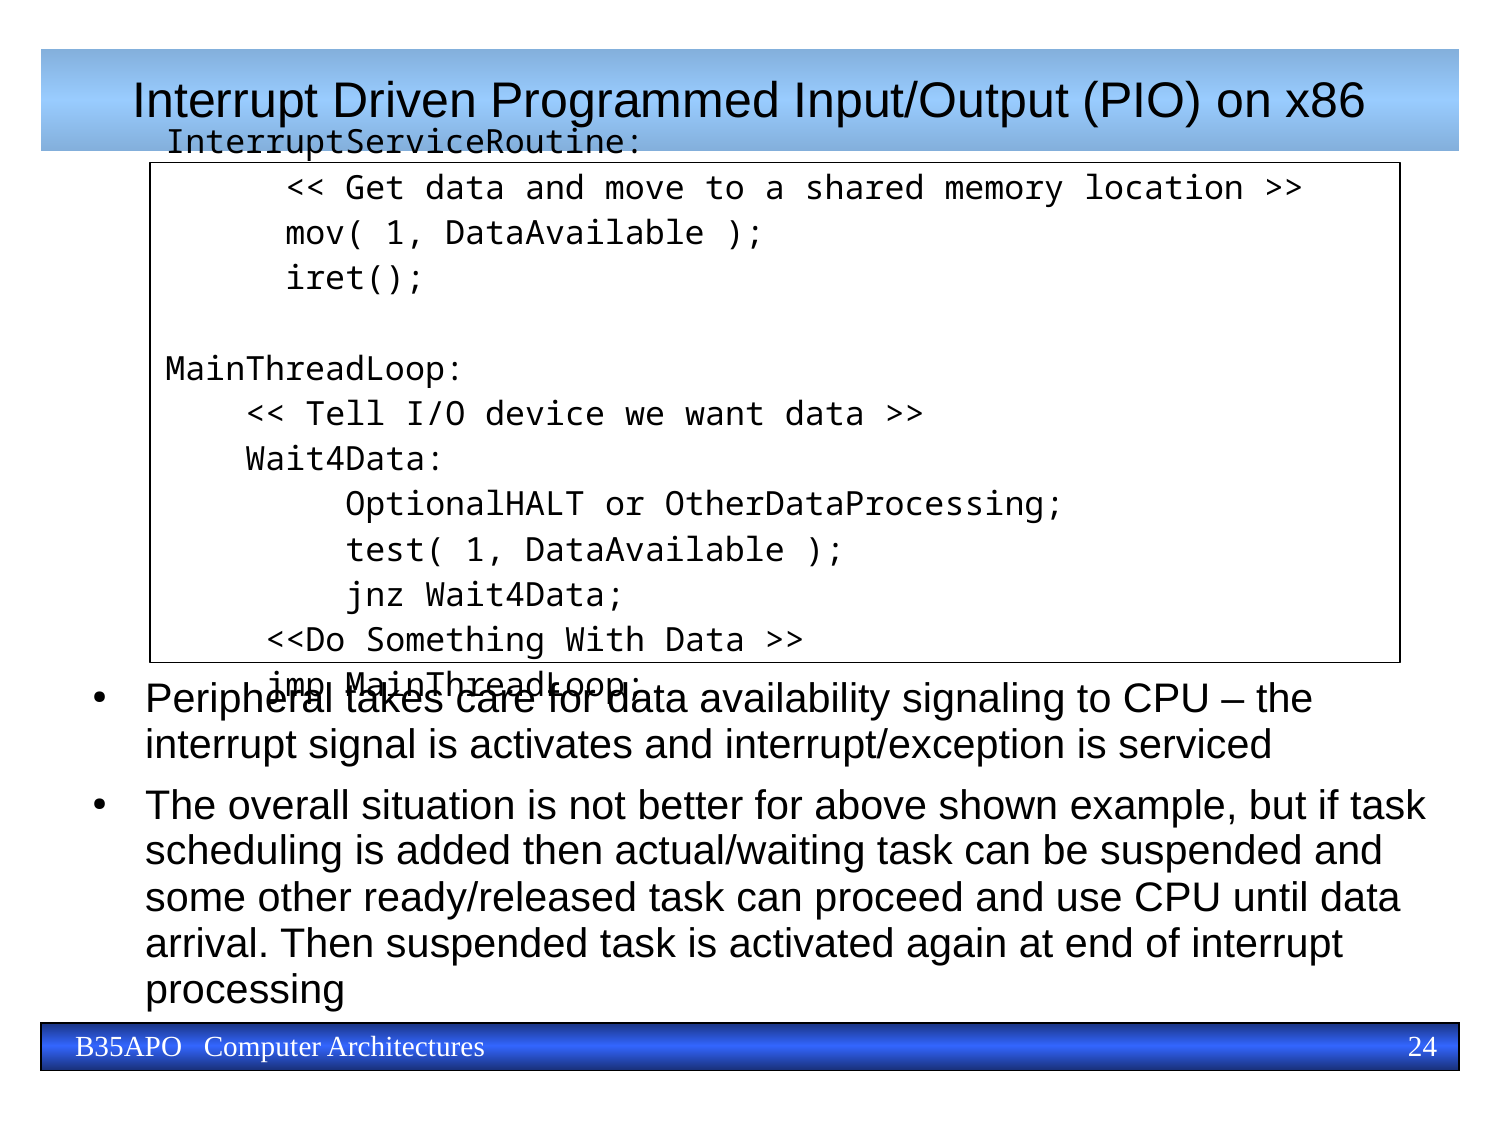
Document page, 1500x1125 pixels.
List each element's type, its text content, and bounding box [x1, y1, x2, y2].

list Peripheral takes care for data availability signaling to CPU – the interrupt signal is activates and interrupt/exception is serviced The overall situation is not better for above shown example, but if task scheduling is added then actual/waiting task can be suspended and some other ready/released task can proceed and use CPU until data arrival. Then suspended task is activated again at end of interrupt processing [75, 675, 1438, 1013]
text_box InterruptServiceRoutine: << Get data and move to a shared memory location >> mov( 1, DataAvailable ); iret(); MainThreadLoop: << Tell I/O device we want data >> Wait4Data: OptionalHALT or OtherDataProcessing; test( 1, DataAvailable ); jnz Wait4Data; <<Do Something With Data >> jmp MainThreadLoop; [150, 162, 1400, 663]
title Interrupt Driven Programmed Input/Output (PIO) on x86 [41, 49, 1459, 151]
